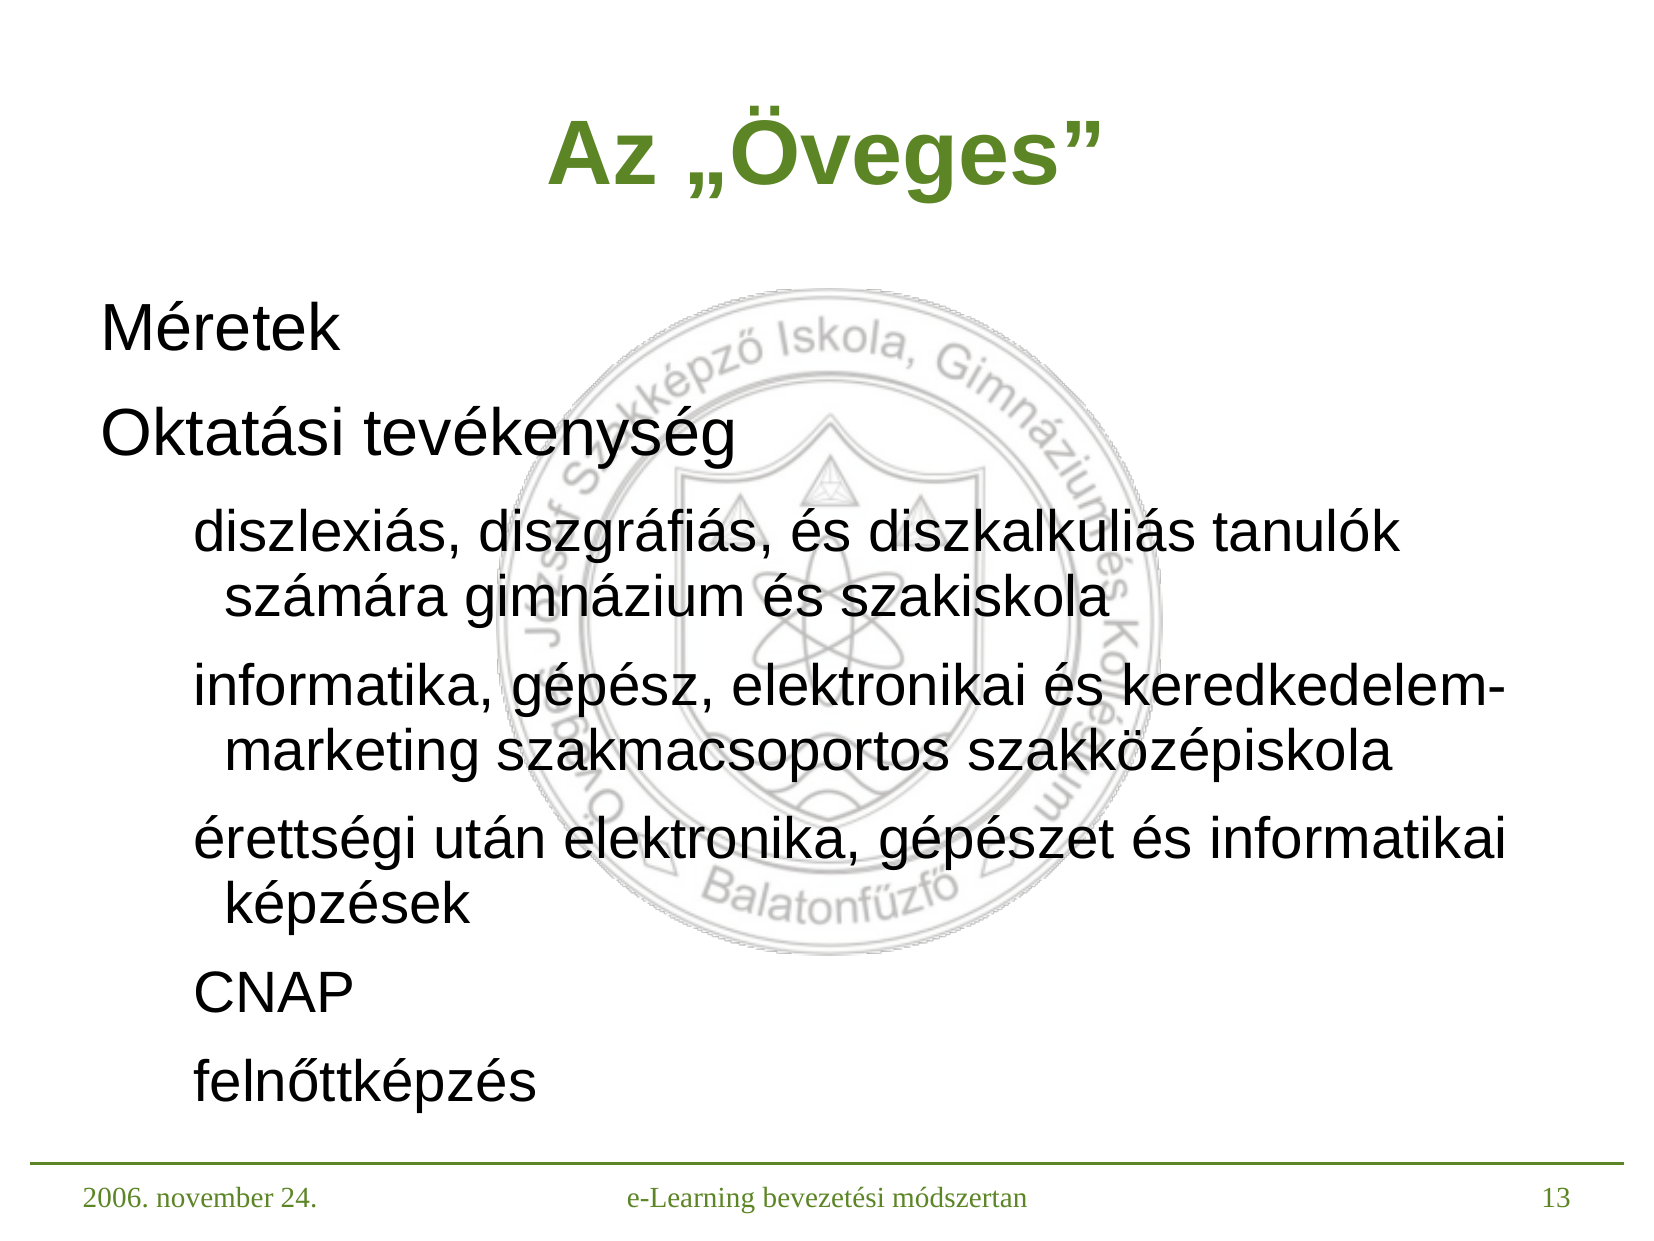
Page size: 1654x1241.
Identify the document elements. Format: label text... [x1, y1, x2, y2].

list Méretek Oktatási tevékenység diszlexiás, diszgráfiás, és diszkalkuliás tanulók számára gimnázium és szakiskola informatika, gépész, elektronikai és keredkedelem-marketing szakmacsoportos szakközépiskola érettségi után elektronika, gépészet és informatikai képzések CNAP felnőttképzés [82, 290, 1571, 1114]
title Az „Öveges” [82, 49, 1571, 257]
